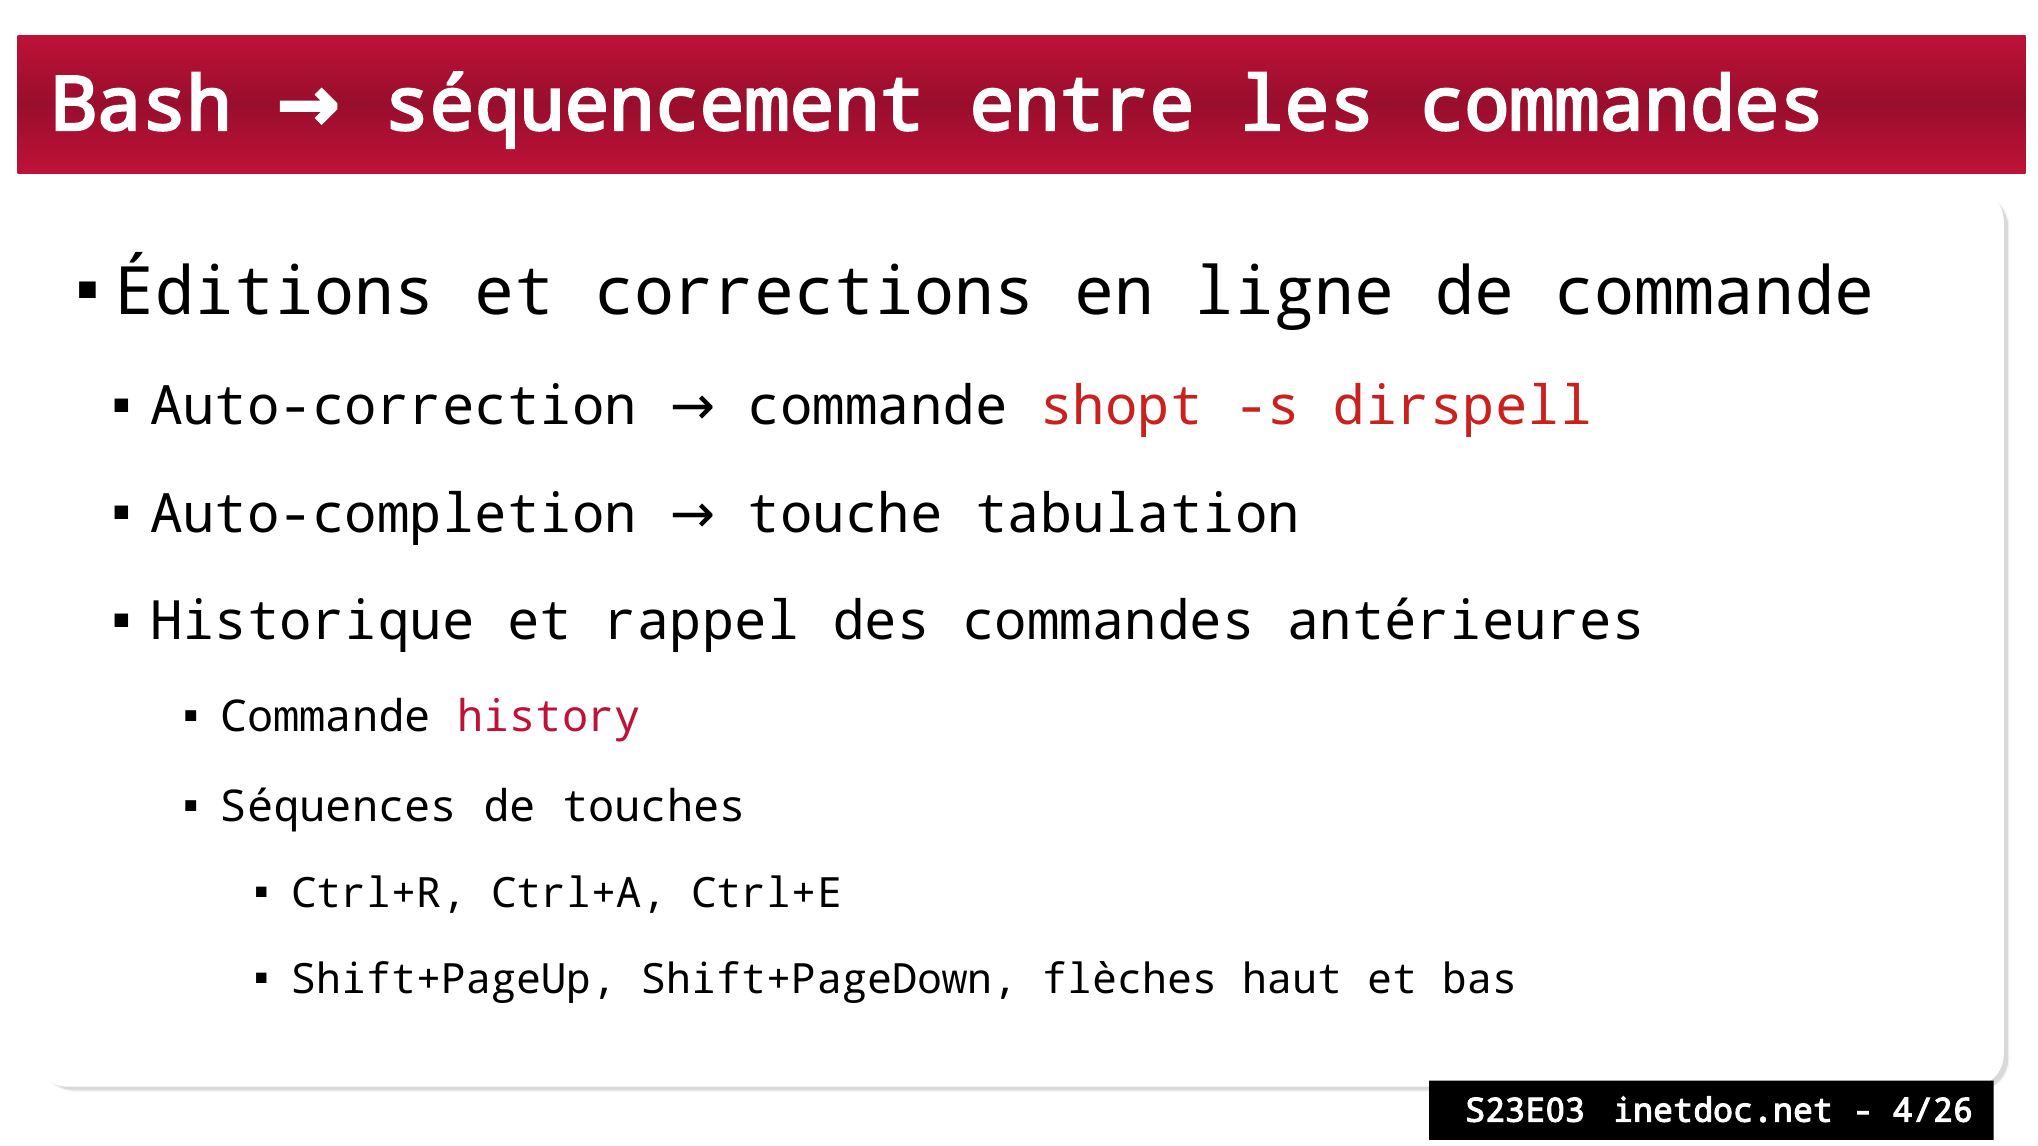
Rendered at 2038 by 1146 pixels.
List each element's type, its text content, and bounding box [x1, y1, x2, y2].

text_box Éditions et corrections en ligne de commande Auto-correction → commande shopt -s dirspell Auto-completion → touche tabulation Historique et rappel des commandes antérieures Commande history Séquences de touches Ctrl+R, Ctrl+A, Ctrl+E Shift+PageUp, Shift+PageDown, flèches haut et bas [35, 188, 2004, 1087]
text_box S23E03 inetdoc.net - <numéro>/26 [1429, 1080, 1994, 1140]
text_box Bash → séquencement entre les commandes [17, 35, 2026, 174]
